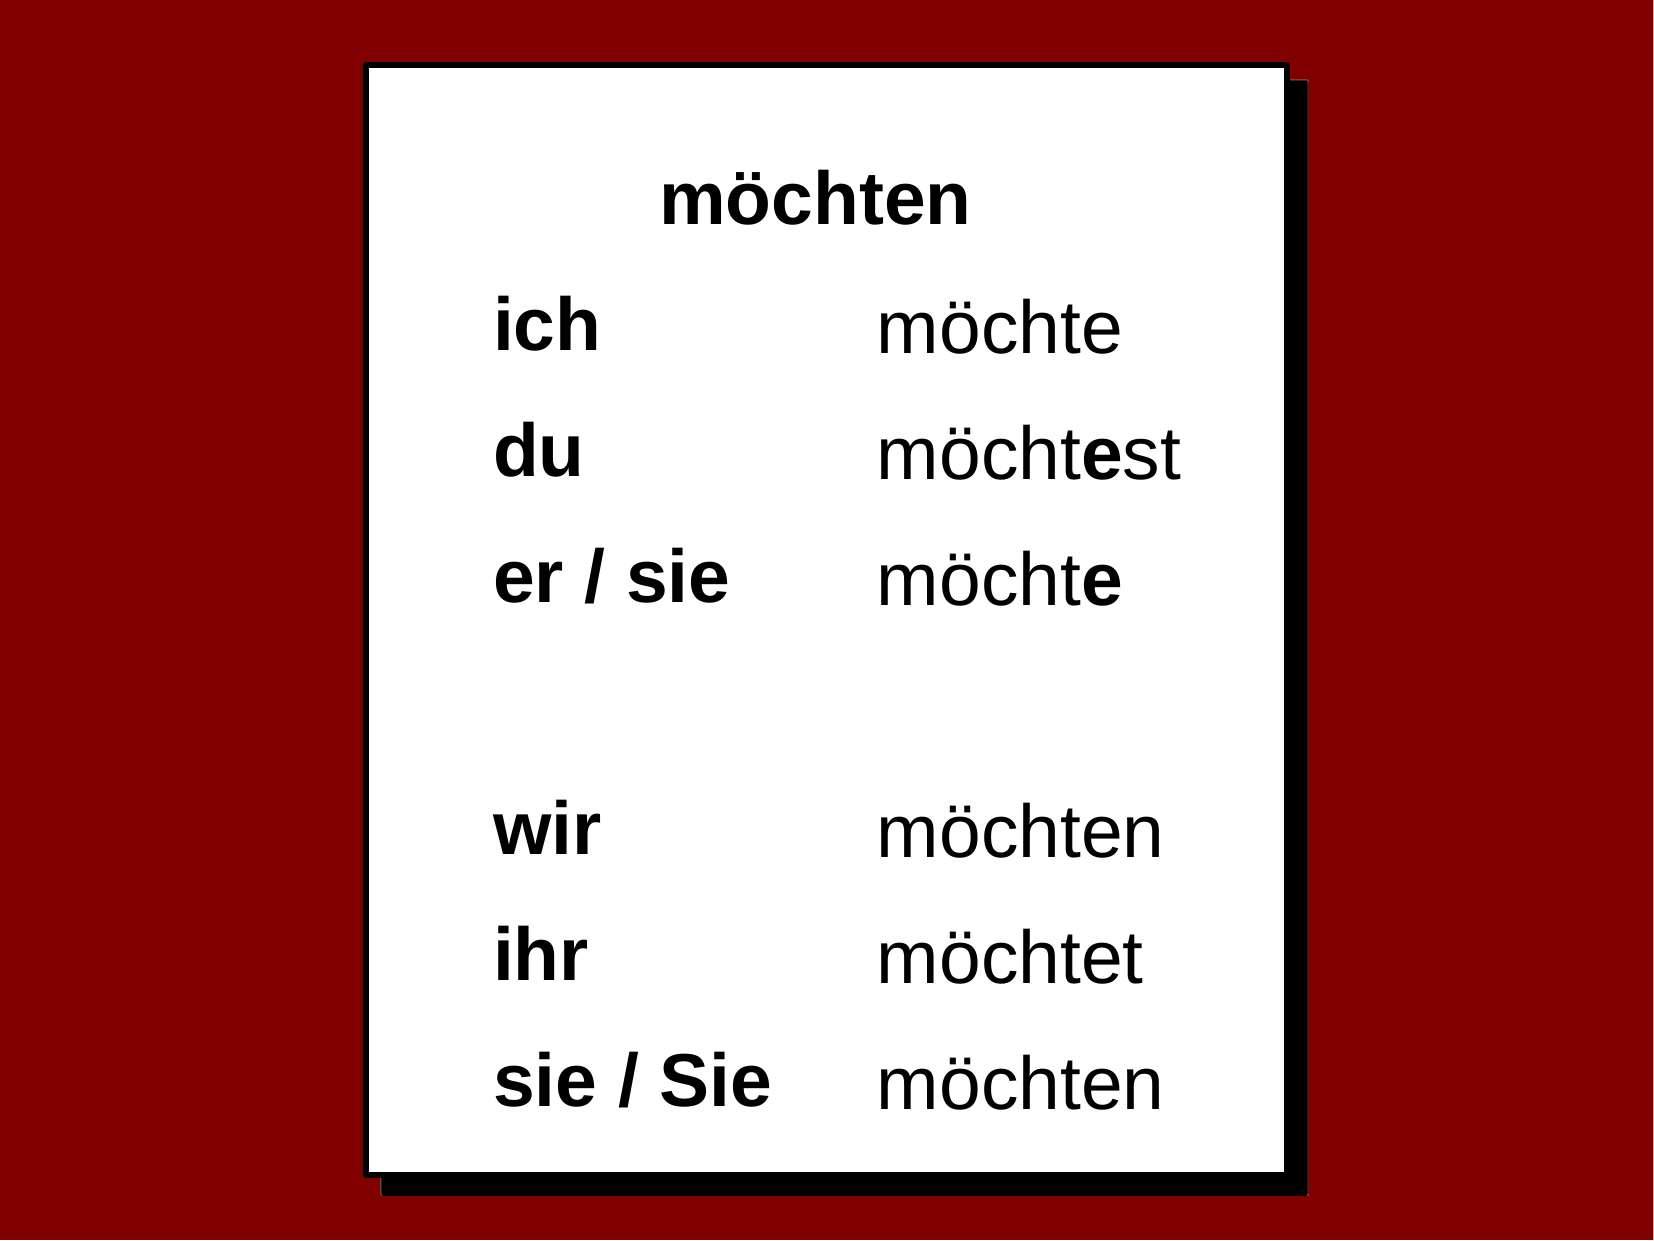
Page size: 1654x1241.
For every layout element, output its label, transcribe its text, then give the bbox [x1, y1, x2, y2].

text_box möchten ich du er / sie wir ihr sie / Sie [478, 107, 1306, 1129]
text_box möchte möchtest möchte möchten möchtet möchten [862, 236, 1229, 1127]
text_box [366, 64, 1288, 1176]
